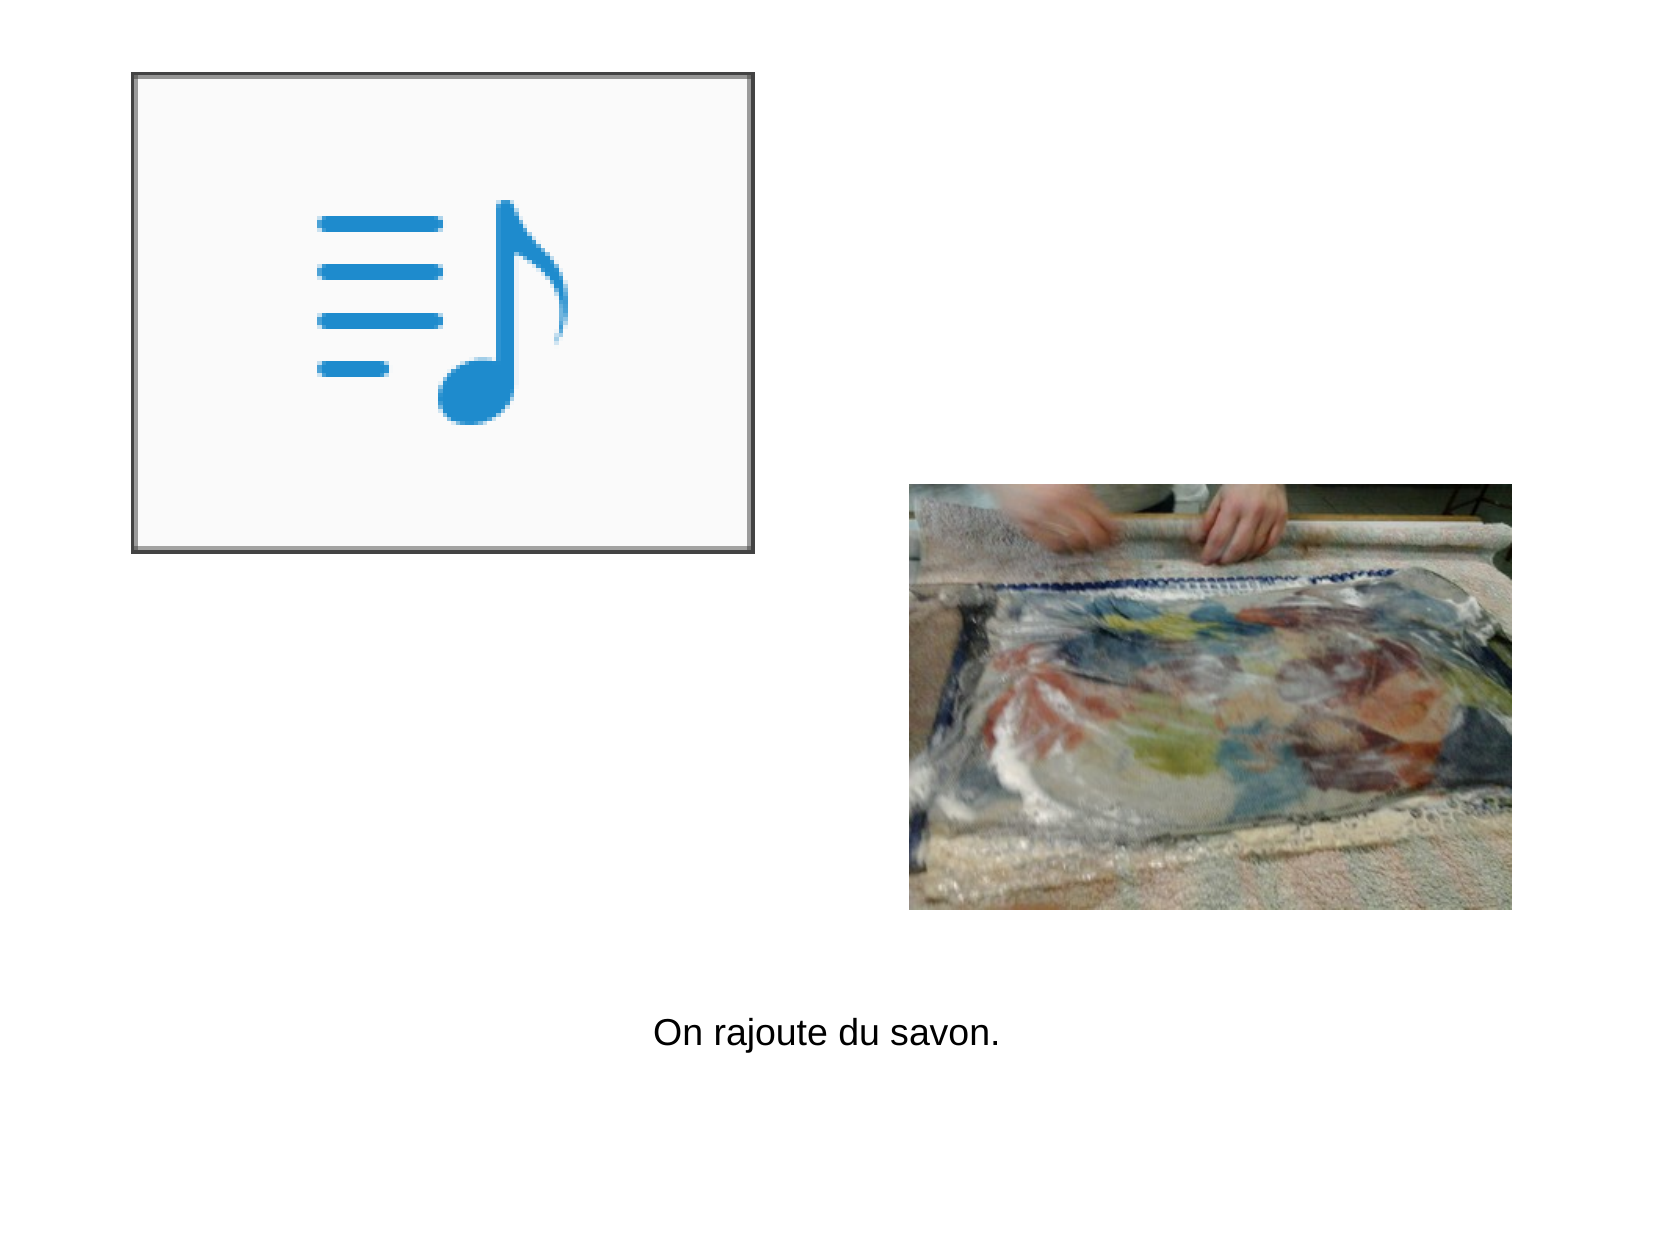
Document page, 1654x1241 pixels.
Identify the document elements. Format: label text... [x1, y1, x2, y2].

picture [909, 484, 1512, 910]
text_box [129, 70, 756, 556]
text_box On rajoute du savon. [0, 1003, 1654, 1061]
